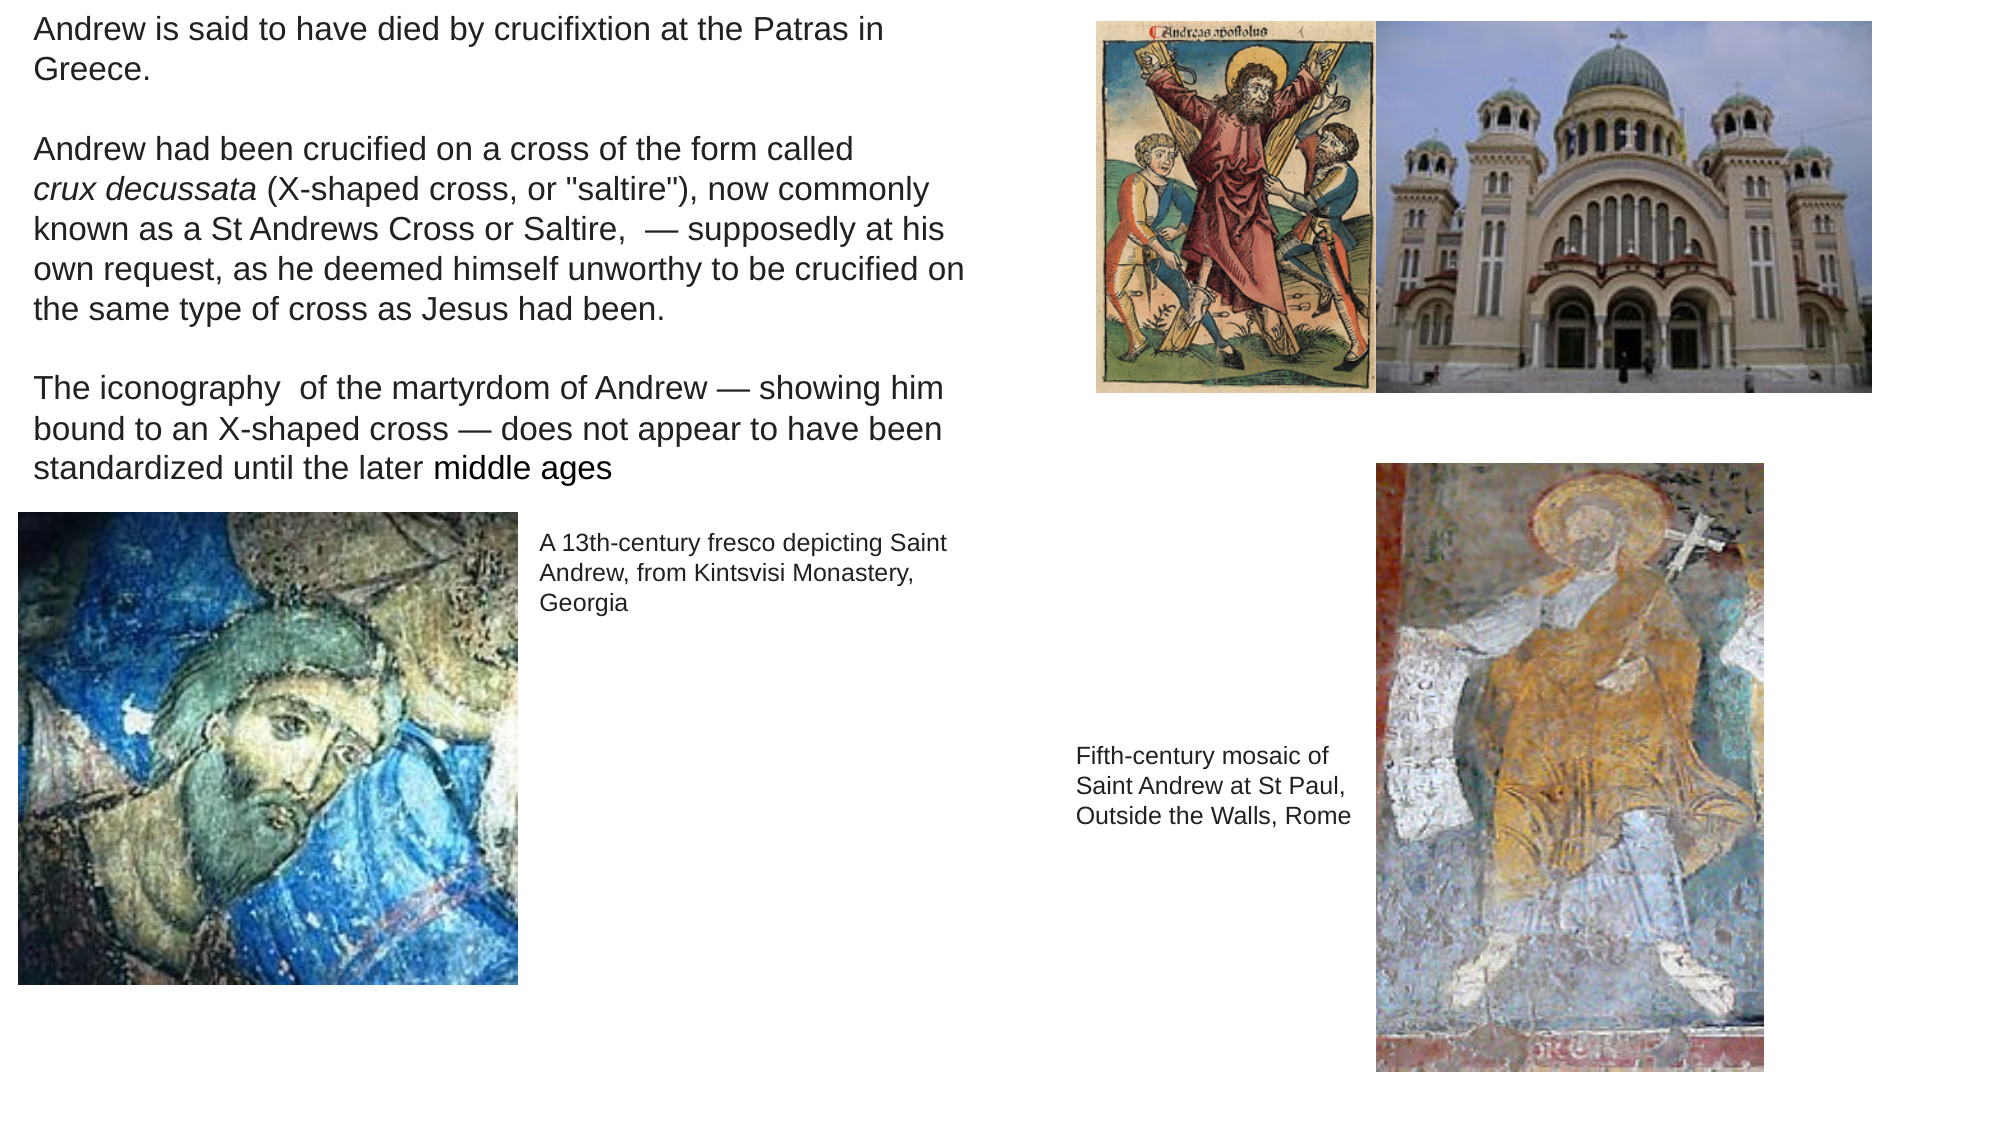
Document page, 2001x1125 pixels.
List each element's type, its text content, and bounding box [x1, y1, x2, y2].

text_box Fifth-century mosaic of Saint Andrew at St Paul, Outside the Walls, Rome [1060, 732, 1391, 839]
text_box Andrew is said to have died by crucifixtion at the Patras in Greece. Andrew had been crucified on a cross of the form called crux decussata (X-shaped cross, or "saltire"), now commonly known as a St Andrews Cross or Saltire, — supposedly at his own request, as he deemed himself unworthy to be crucified on the same type of cross as Jesus had been. The iconography of the martyrdom of Andrew — showing him bound to an X-shaped cross — does not appear to have been standardized until the later middle ages [18, 0, 1019, 500]
picture [1376, 463, 1764, 1072]
picture [1096, 21, 1872, 393]
picture [18, 512, 518, 985]
text_box A 13th-century fresco depicting Saint Andrew, from Kintsvisi Monastery, Georgia [524, 519, 1000, 626]
